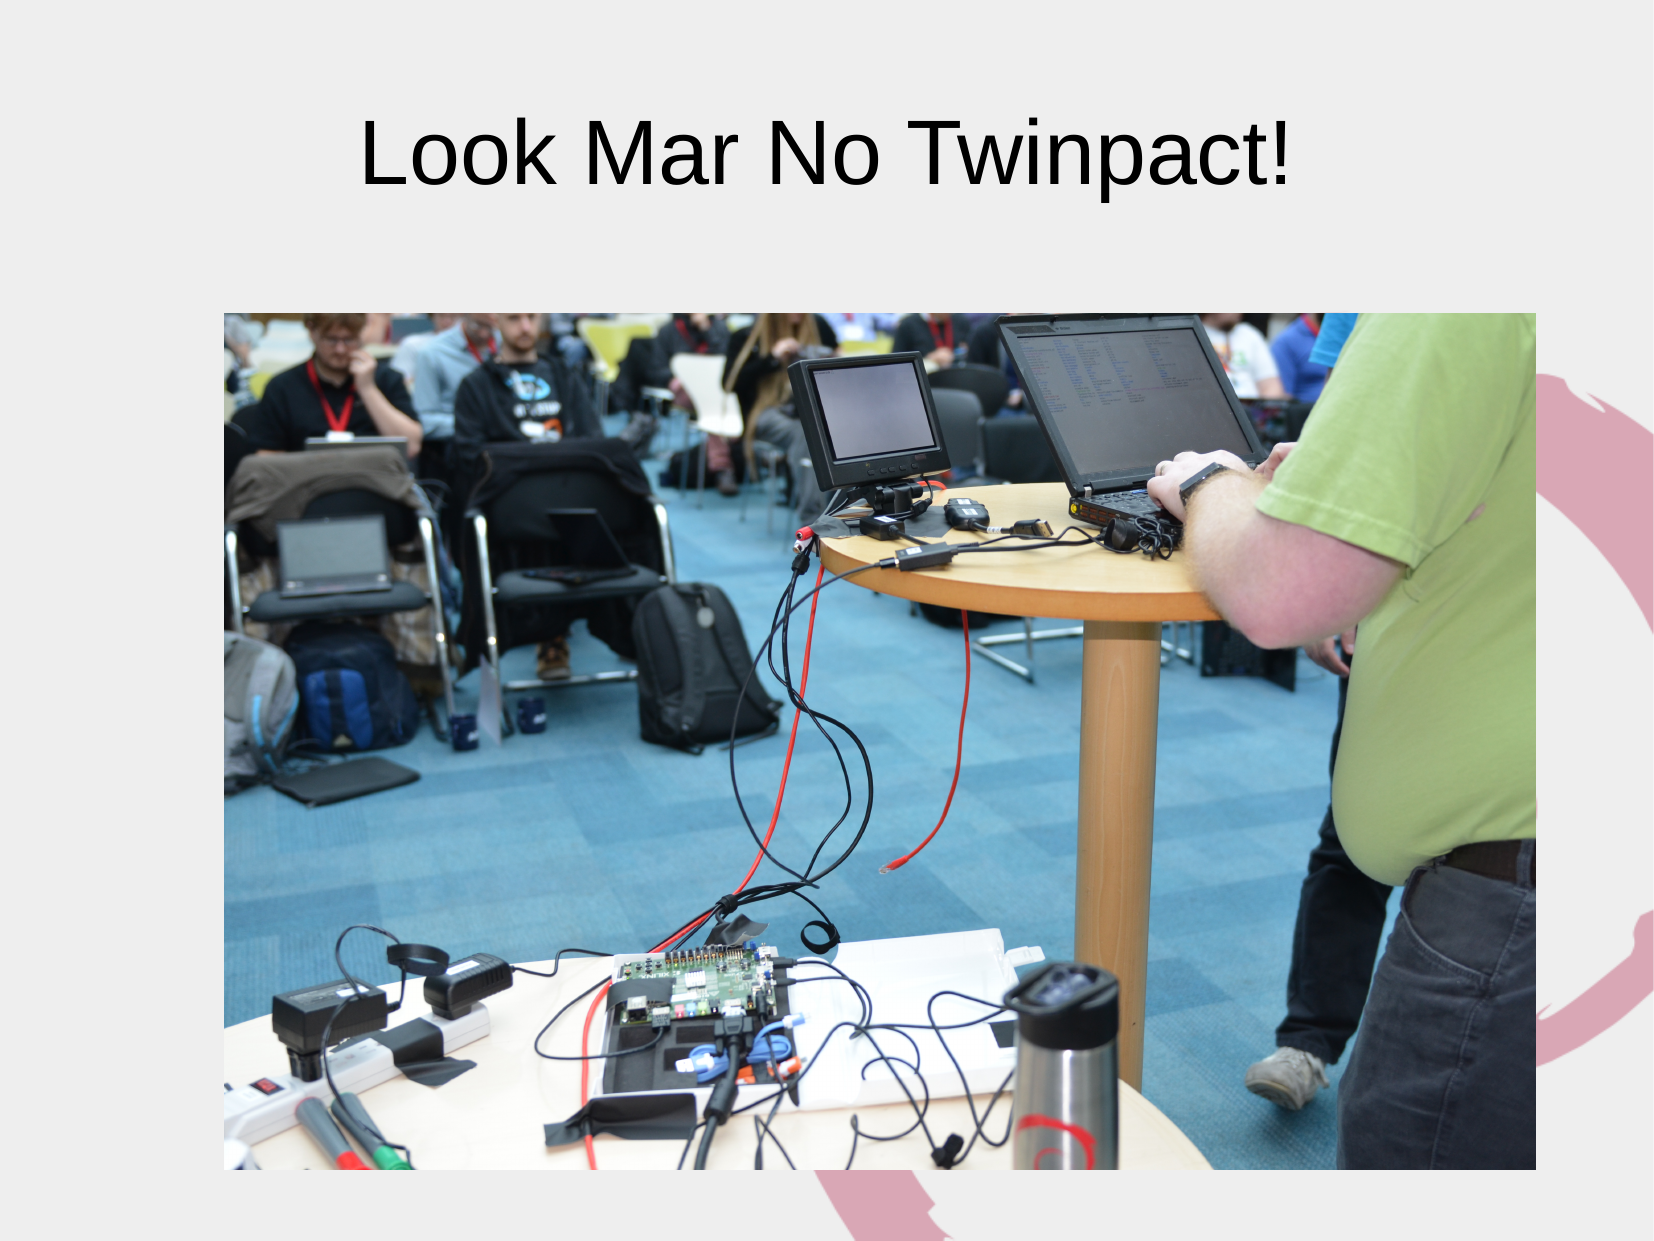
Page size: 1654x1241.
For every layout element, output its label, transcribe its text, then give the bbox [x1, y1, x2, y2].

picture [0, 0, 1654, 1241]
title Look Mar No Twinpact! [82, 49, 1571, 257]
